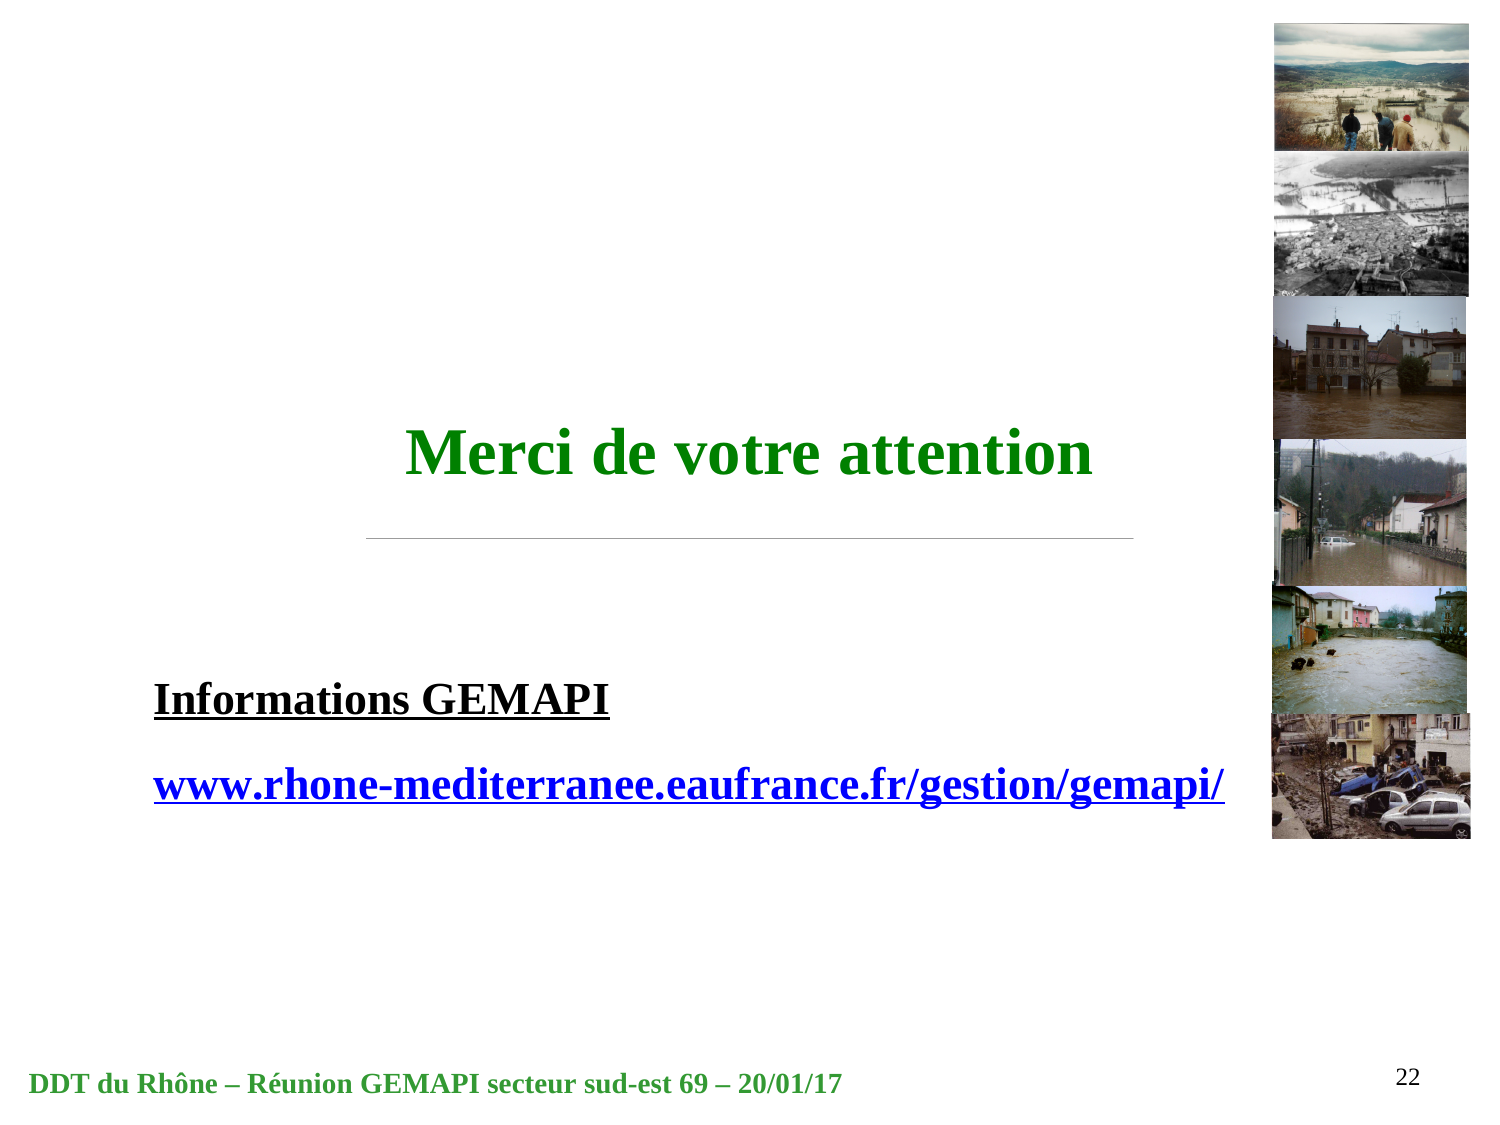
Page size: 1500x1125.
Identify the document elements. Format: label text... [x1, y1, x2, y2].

picture [1271, 23, 1471, 839]
title Merci de votre attention [366, 366, 1134, 539]
text_box Informations GEMAPI www.rhone-mediterranee.eaufrance.fr/gestion/gemapi/ [103, 661, 1241, 816]
